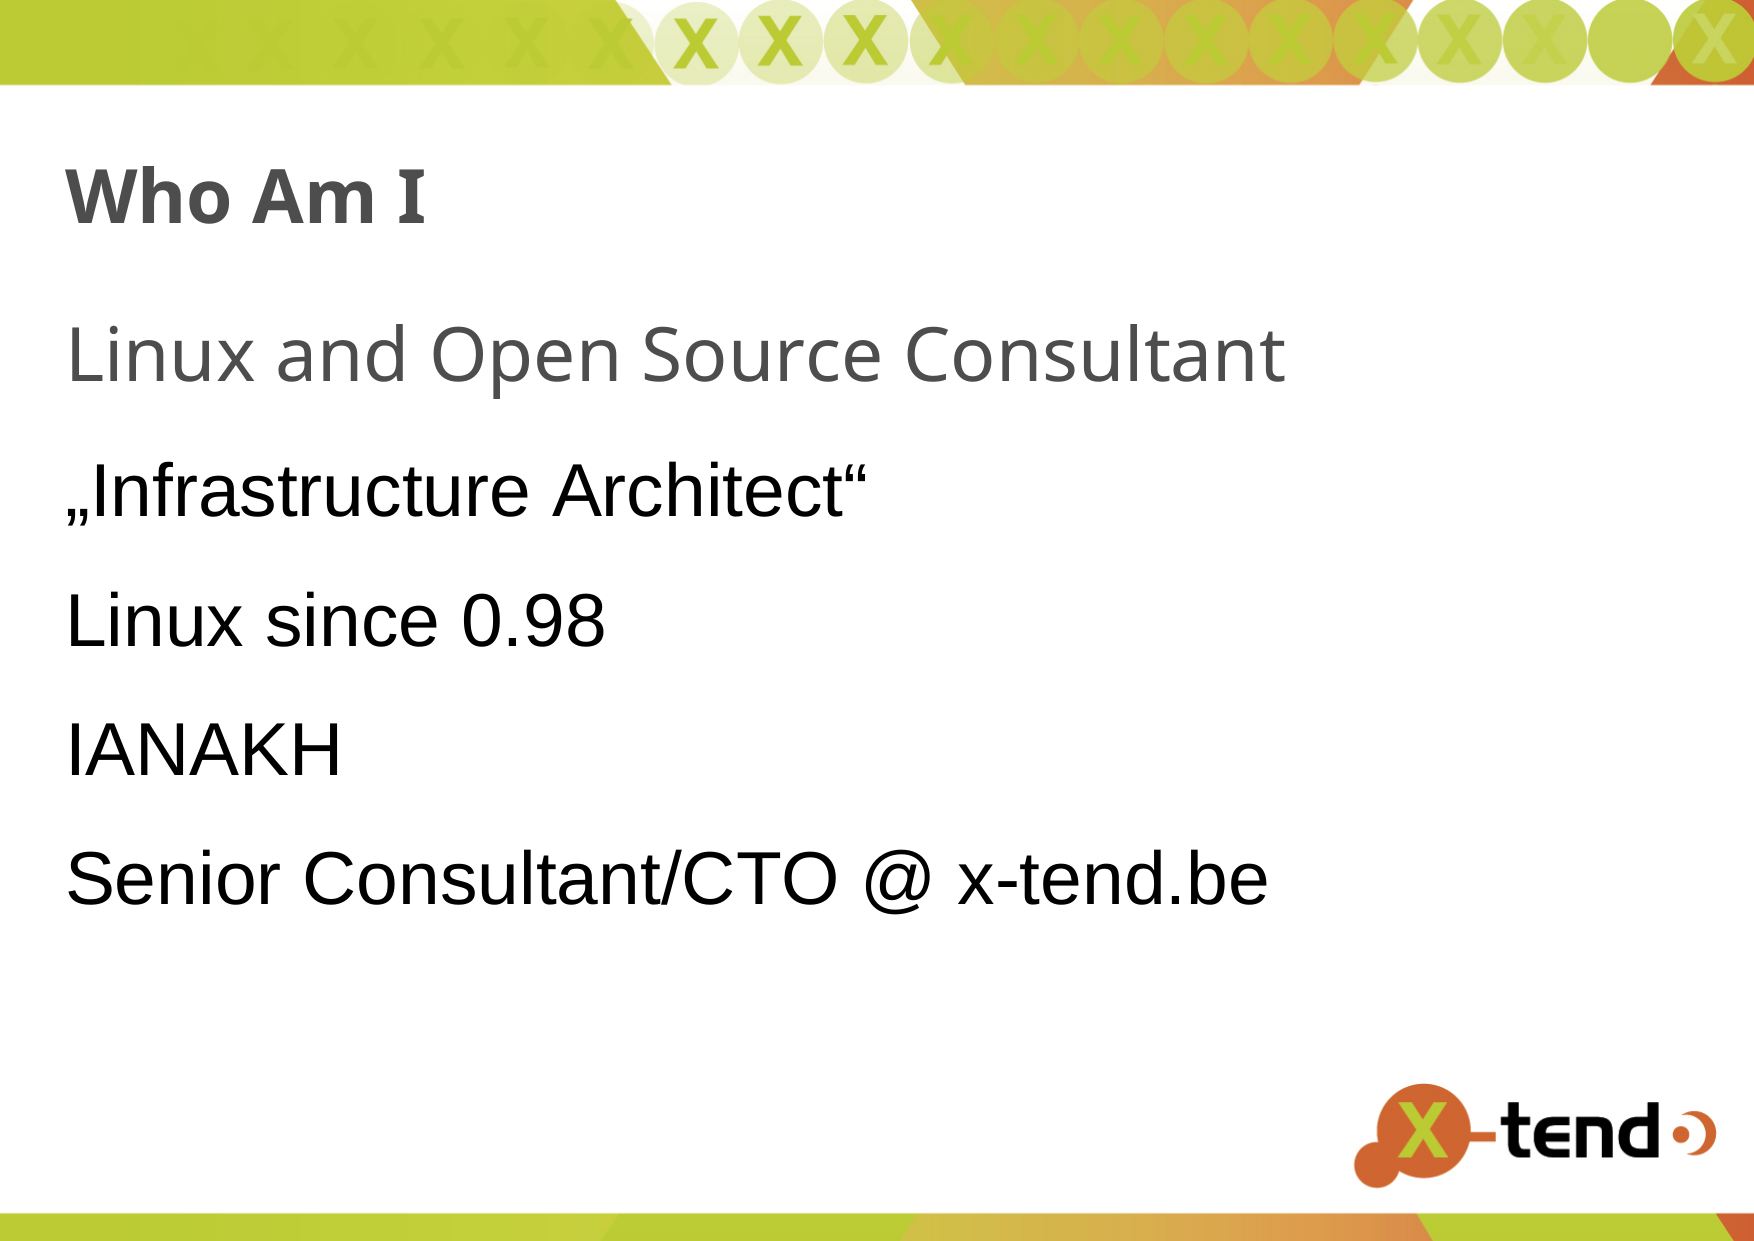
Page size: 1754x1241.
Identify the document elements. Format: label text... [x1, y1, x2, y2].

picture [0, 0, 1754, 1241]
text_box Who Am I Linux and Open Source Consultant „Infrastructure Architect“ Linux since 0.98 IANAKH Senior Consultant/CTO @ x-tend.be [50, 135, 1429, 1241]
